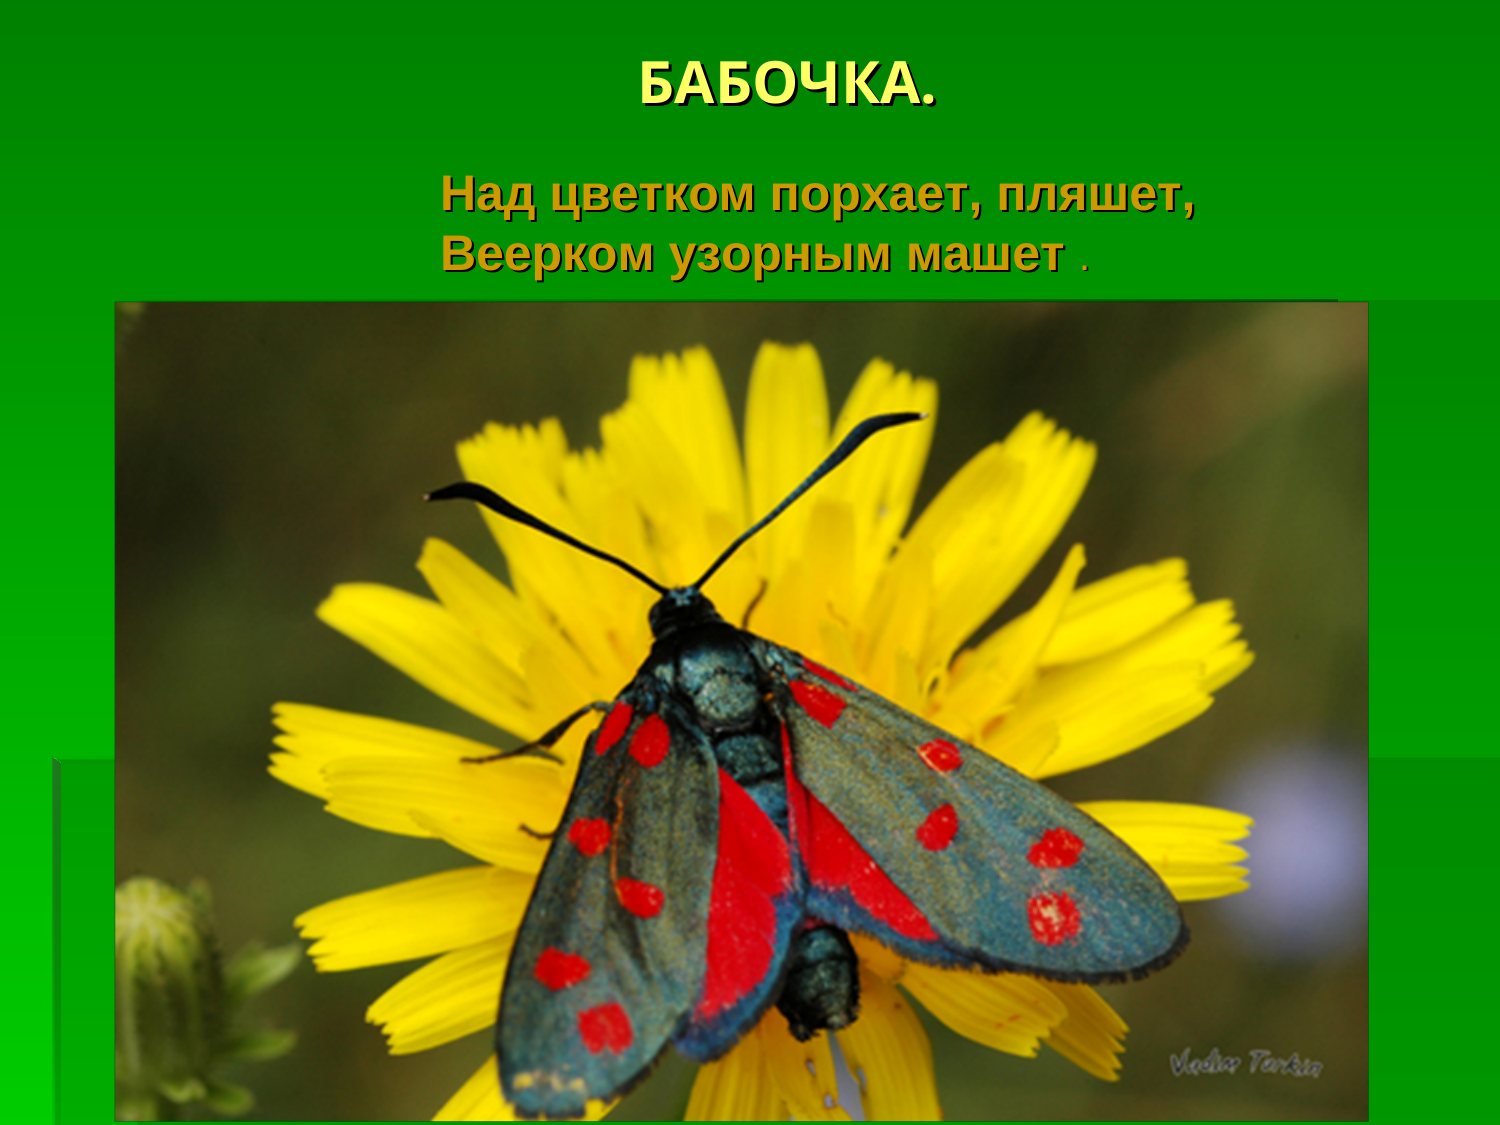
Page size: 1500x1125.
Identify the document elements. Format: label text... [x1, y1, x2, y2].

title БАБОЧКА. [150, 37, 1426, 150]
picture [112, 299, 1372, 1125]
list Над цветком порхает, пляшет, Веерком узорным машет . [425, 124, 1450, 288]
